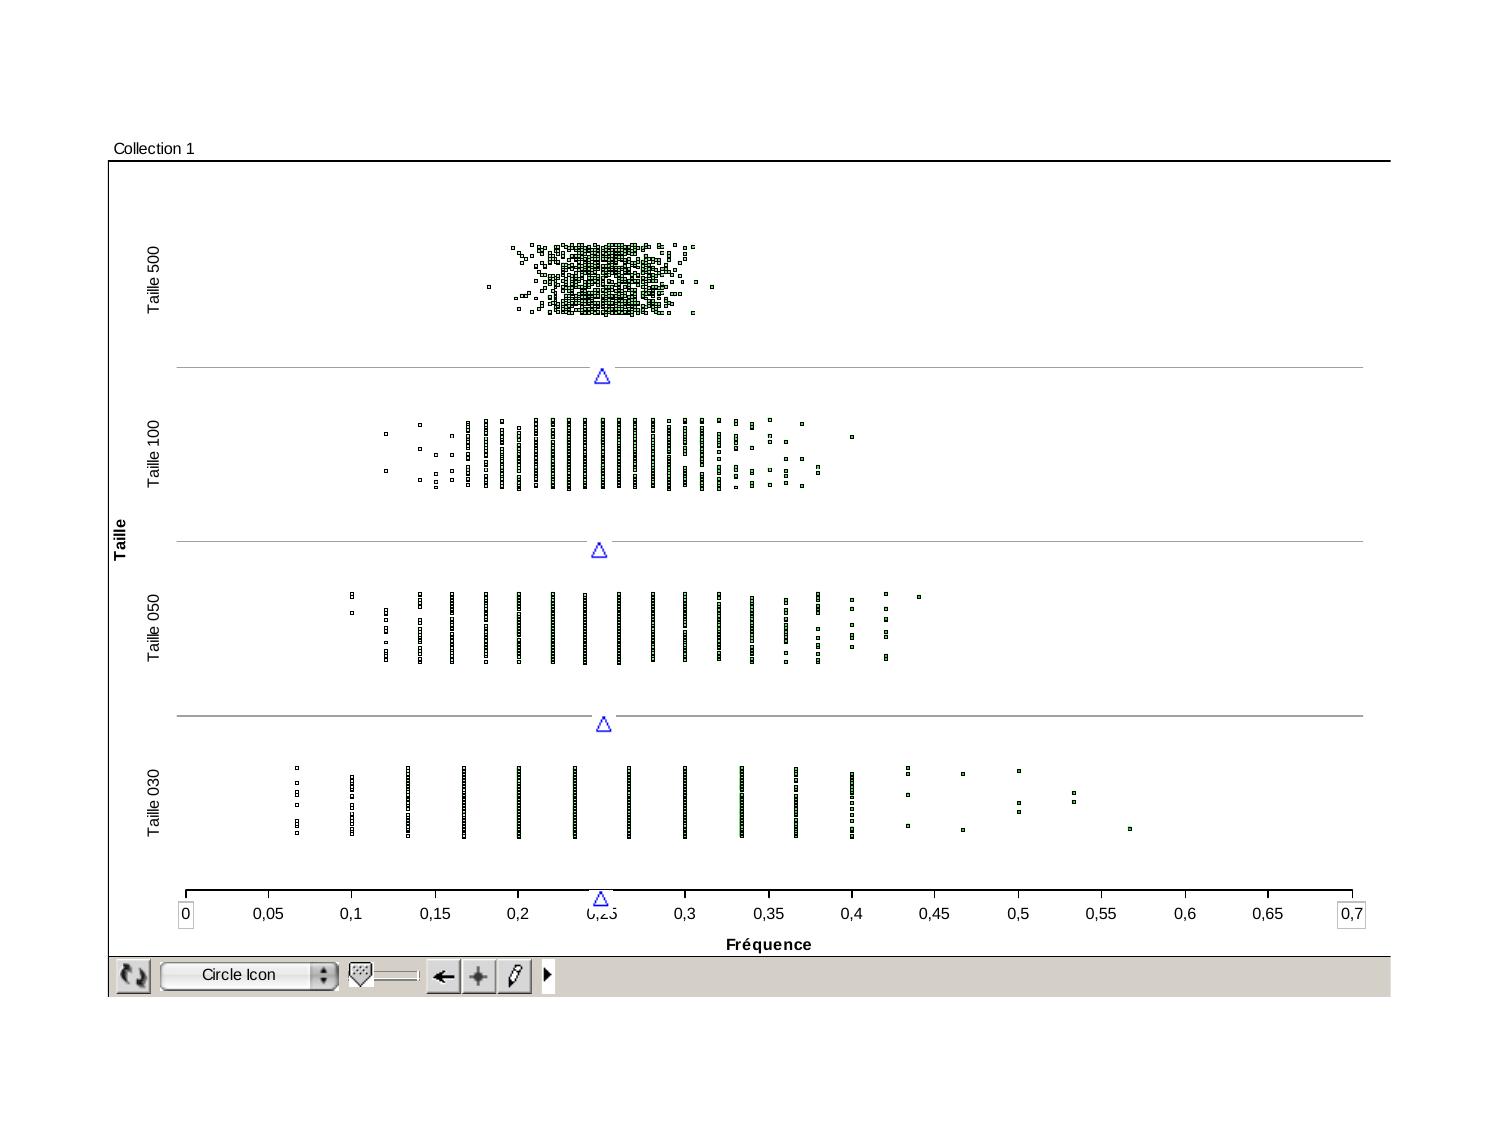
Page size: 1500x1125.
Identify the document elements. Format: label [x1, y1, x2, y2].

picture [107, 126, 1393, 998]
